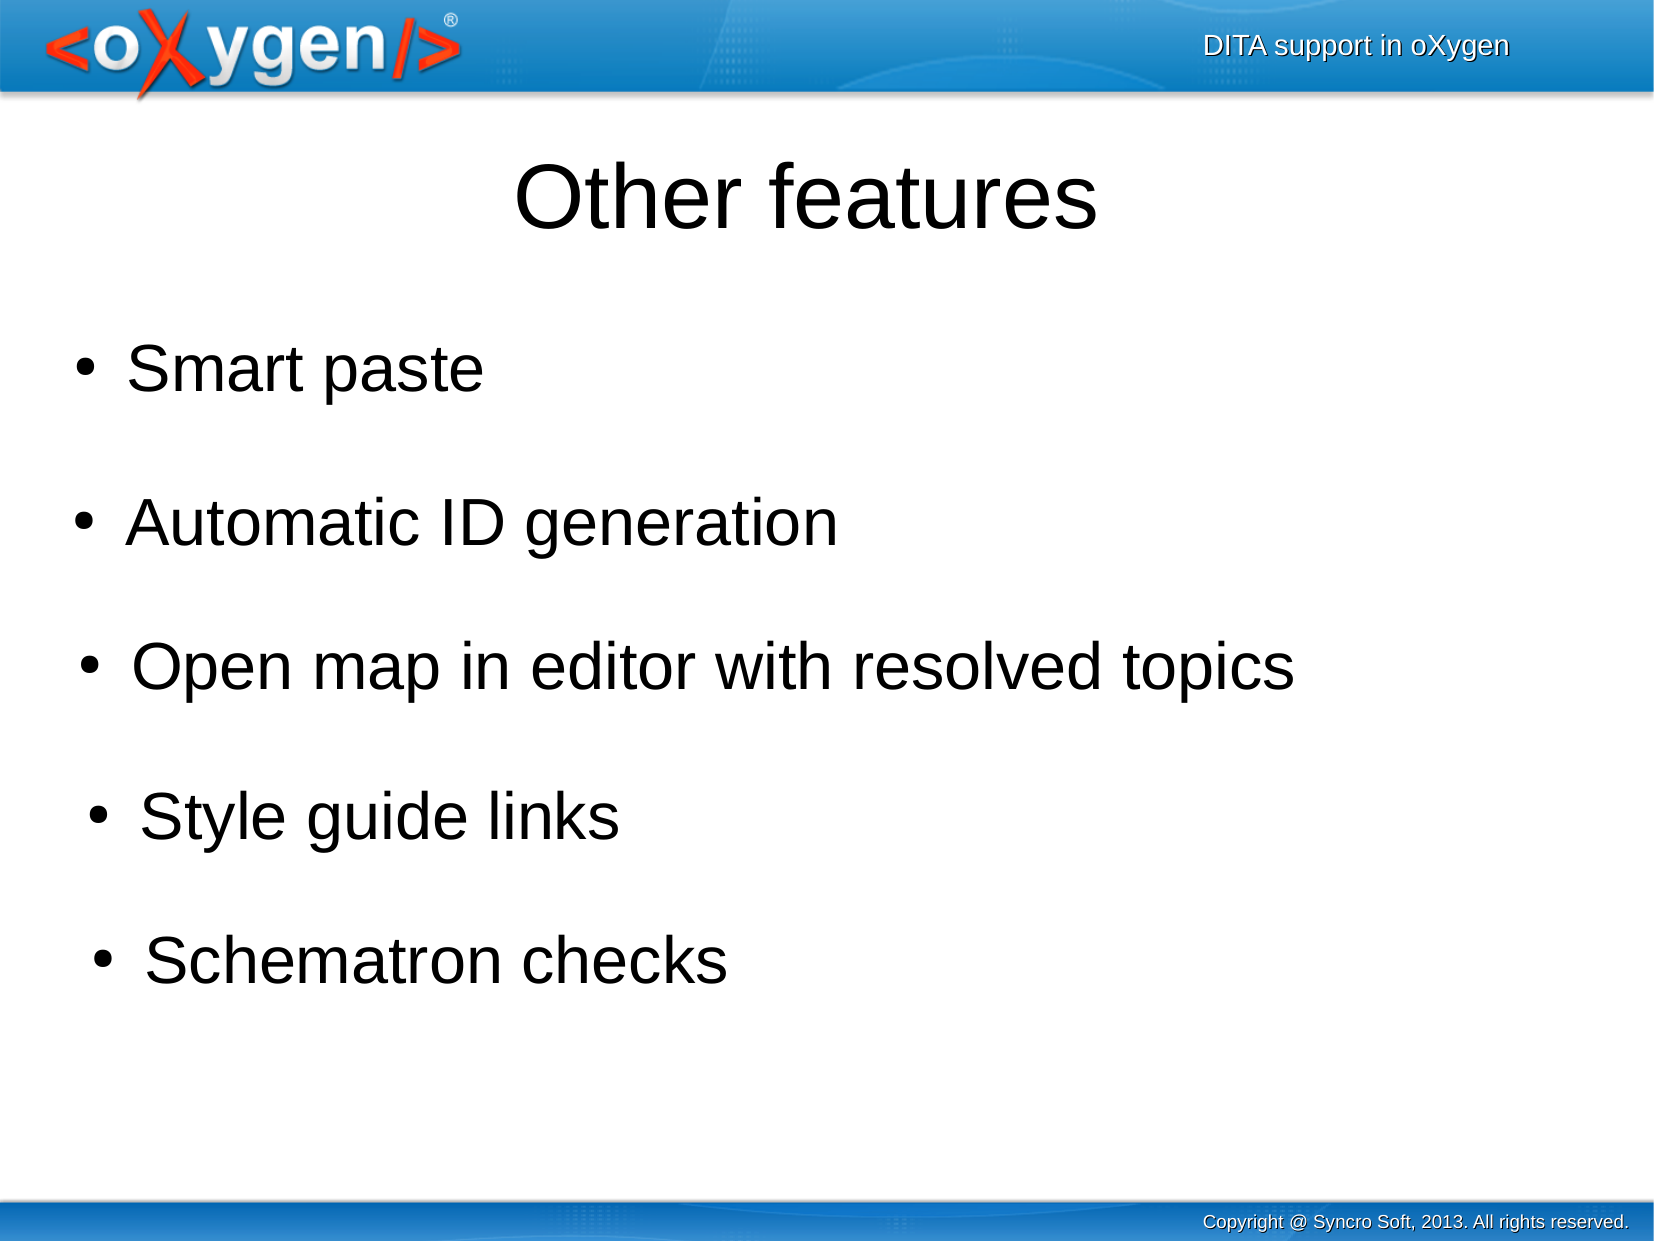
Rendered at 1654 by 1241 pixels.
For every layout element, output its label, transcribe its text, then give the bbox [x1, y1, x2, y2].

list Open map in editor with resolved topics [60, 629, 1533, 727]
list Schematron checks [73, 922, 1547, 1021]
title Other features [62, 93, 1551, 301]
list Smart paste [55, 331, 1529, 429]
picture [0, 1195, 1654, 1241]
list Automatic ID generation [54, 485, 1528, 583]
picture [0, 0, 1654, 109]
list Style guide links [68, 778, 1542, 877]
